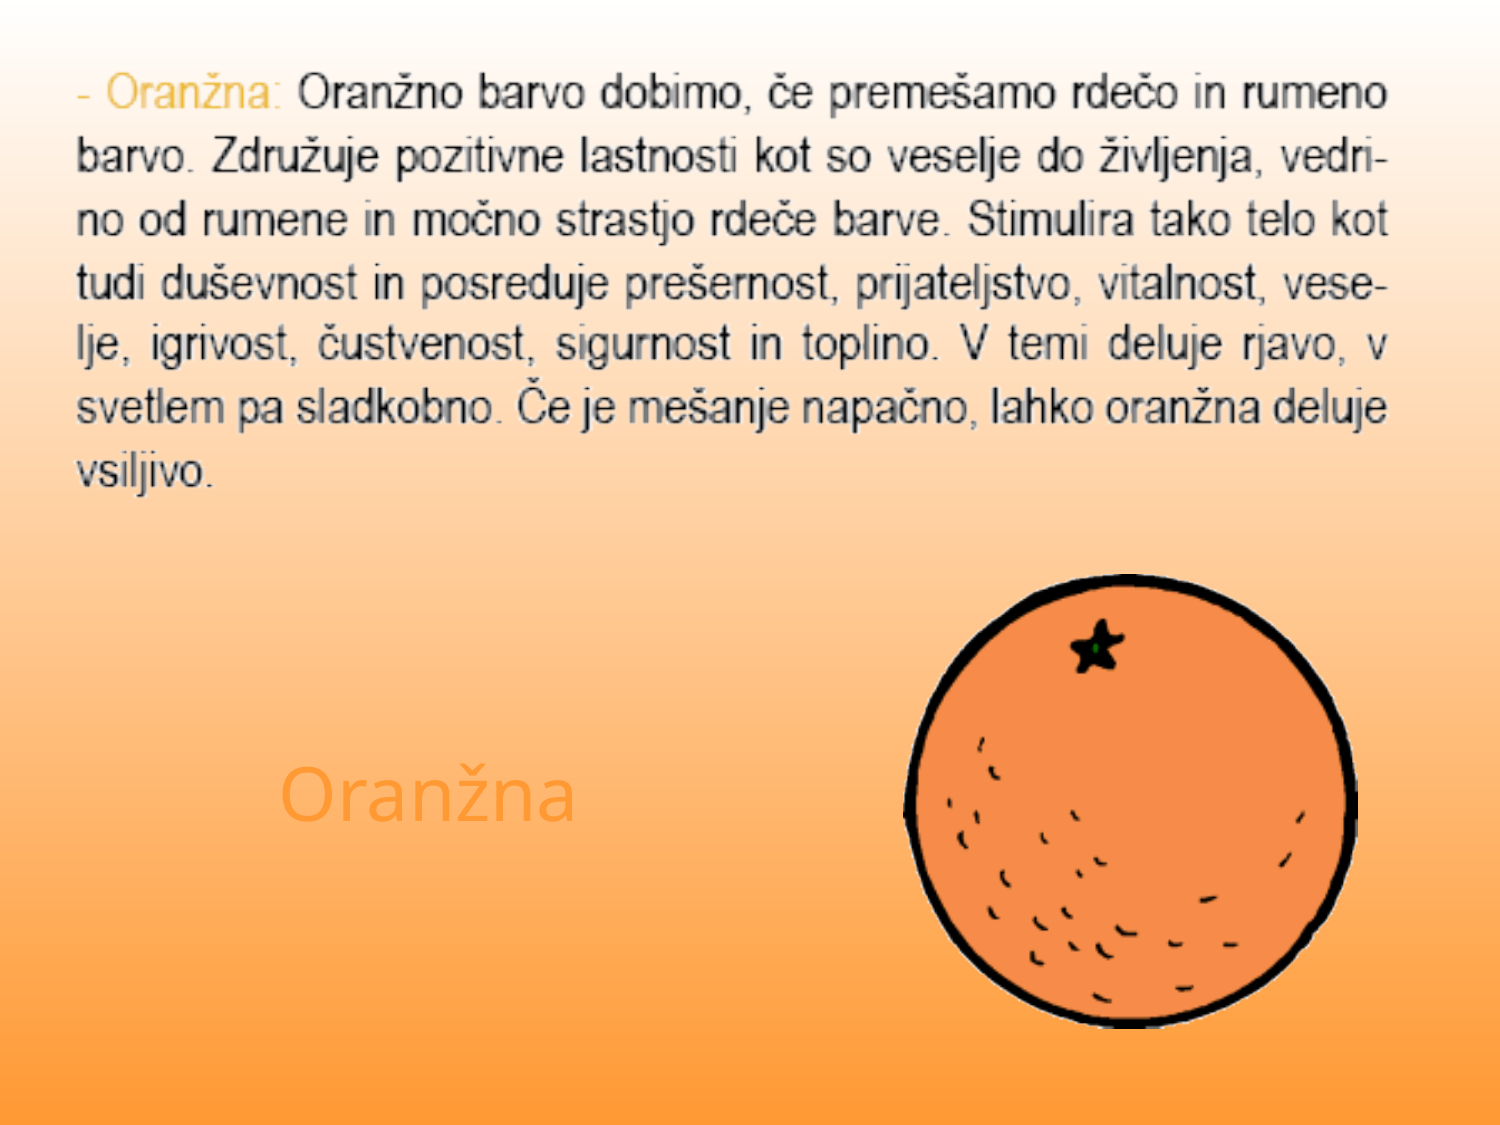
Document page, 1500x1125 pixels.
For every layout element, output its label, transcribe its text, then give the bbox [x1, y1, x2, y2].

picture [64, 31, 1406, 512]
picture [903, 574, 1358, 1029]
text_box Oranžna [147, 739, 711, 1000]
